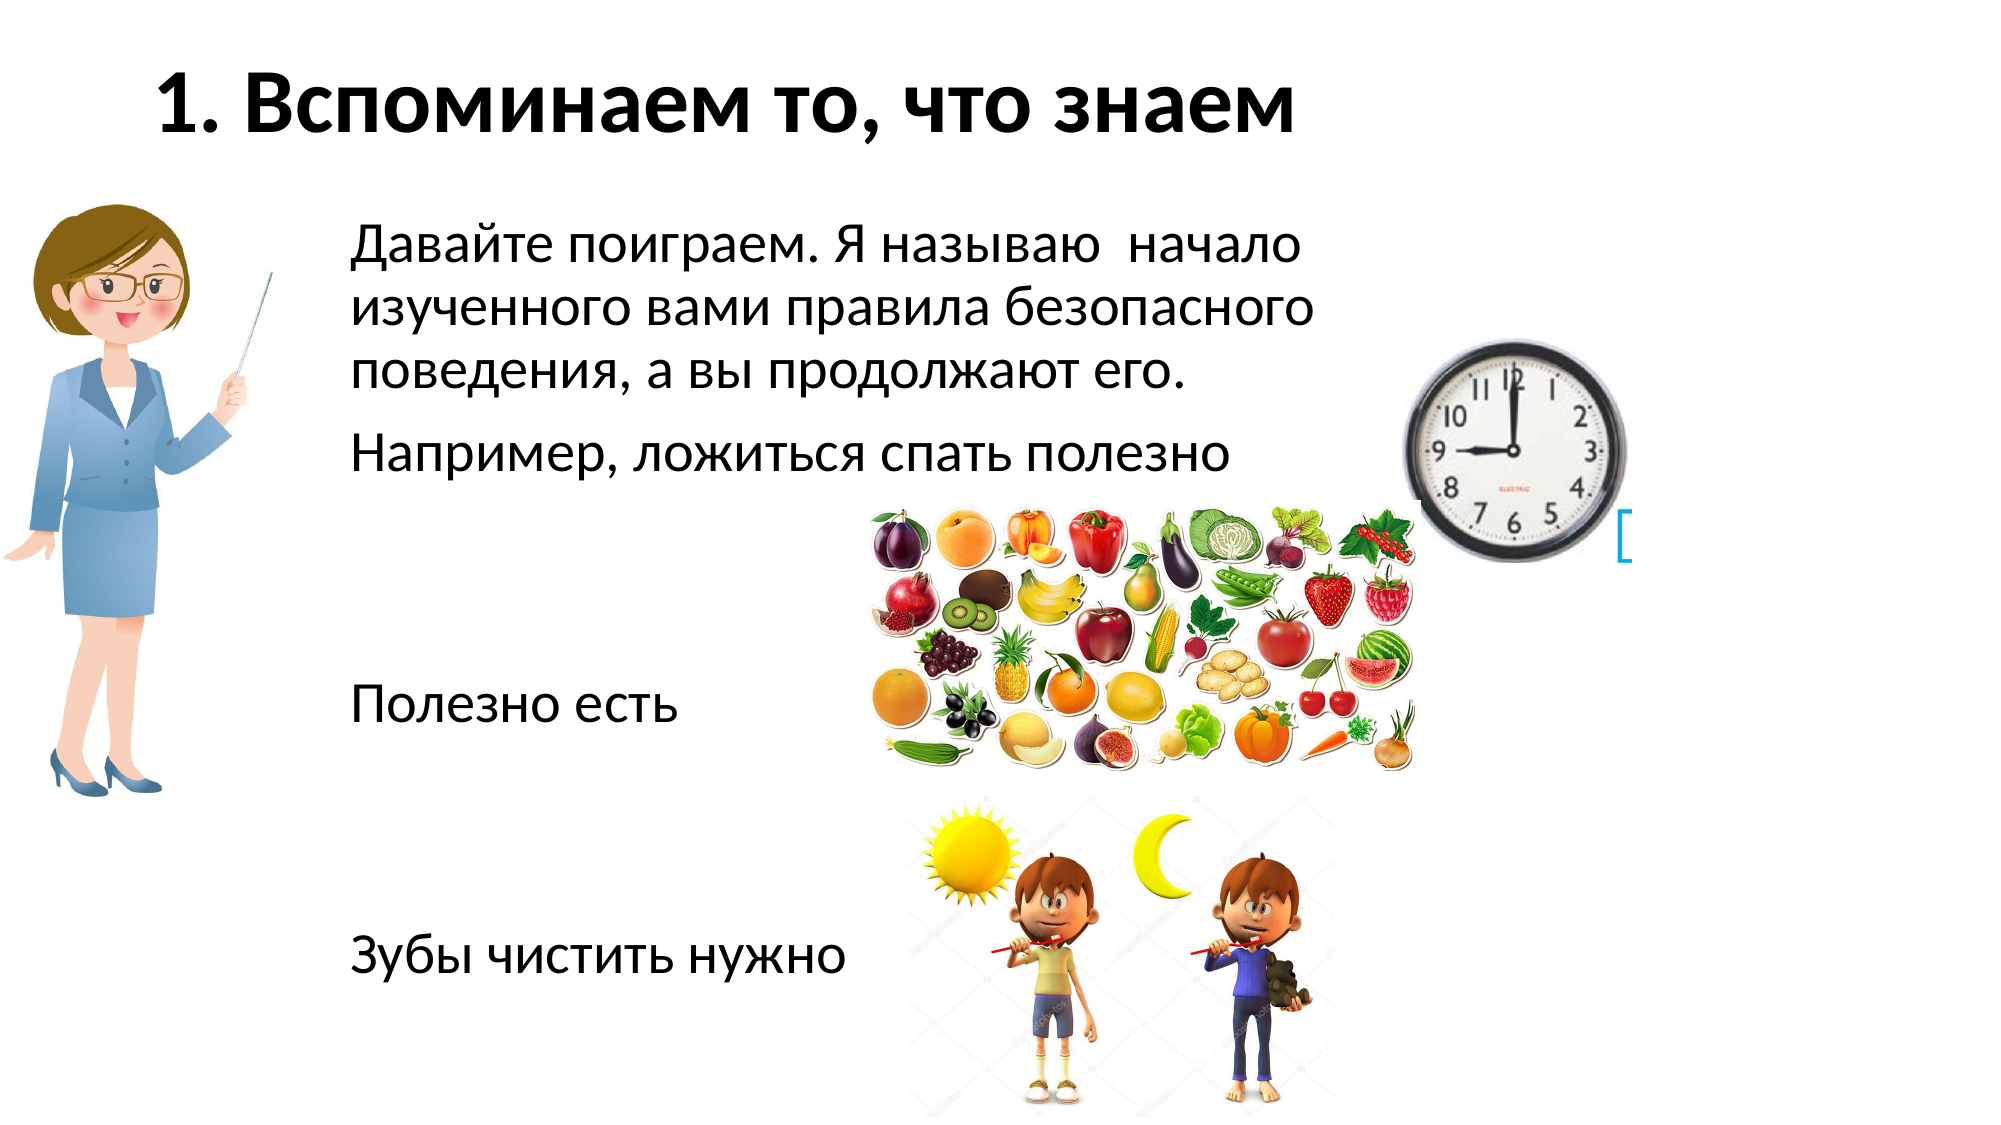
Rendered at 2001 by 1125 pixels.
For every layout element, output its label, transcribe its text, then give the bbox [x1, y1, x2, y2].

picture [1622, 513, 1632, 559]
picture [908, 796, 1335, 1117]
list Давайте поиграем. Я называю начало изученного вами правила безопасного поведения, а вы продолжают его. Например, ложиться спать полезно Полезно есть Зубы чистить нужно [335, 204, 1357, 1012]
picture [862, 339, 1632, 776]
title 1. Вспоминаем то, что знаем [137, 36, 1863, 169]
picture [2, 204, 273, 798]
